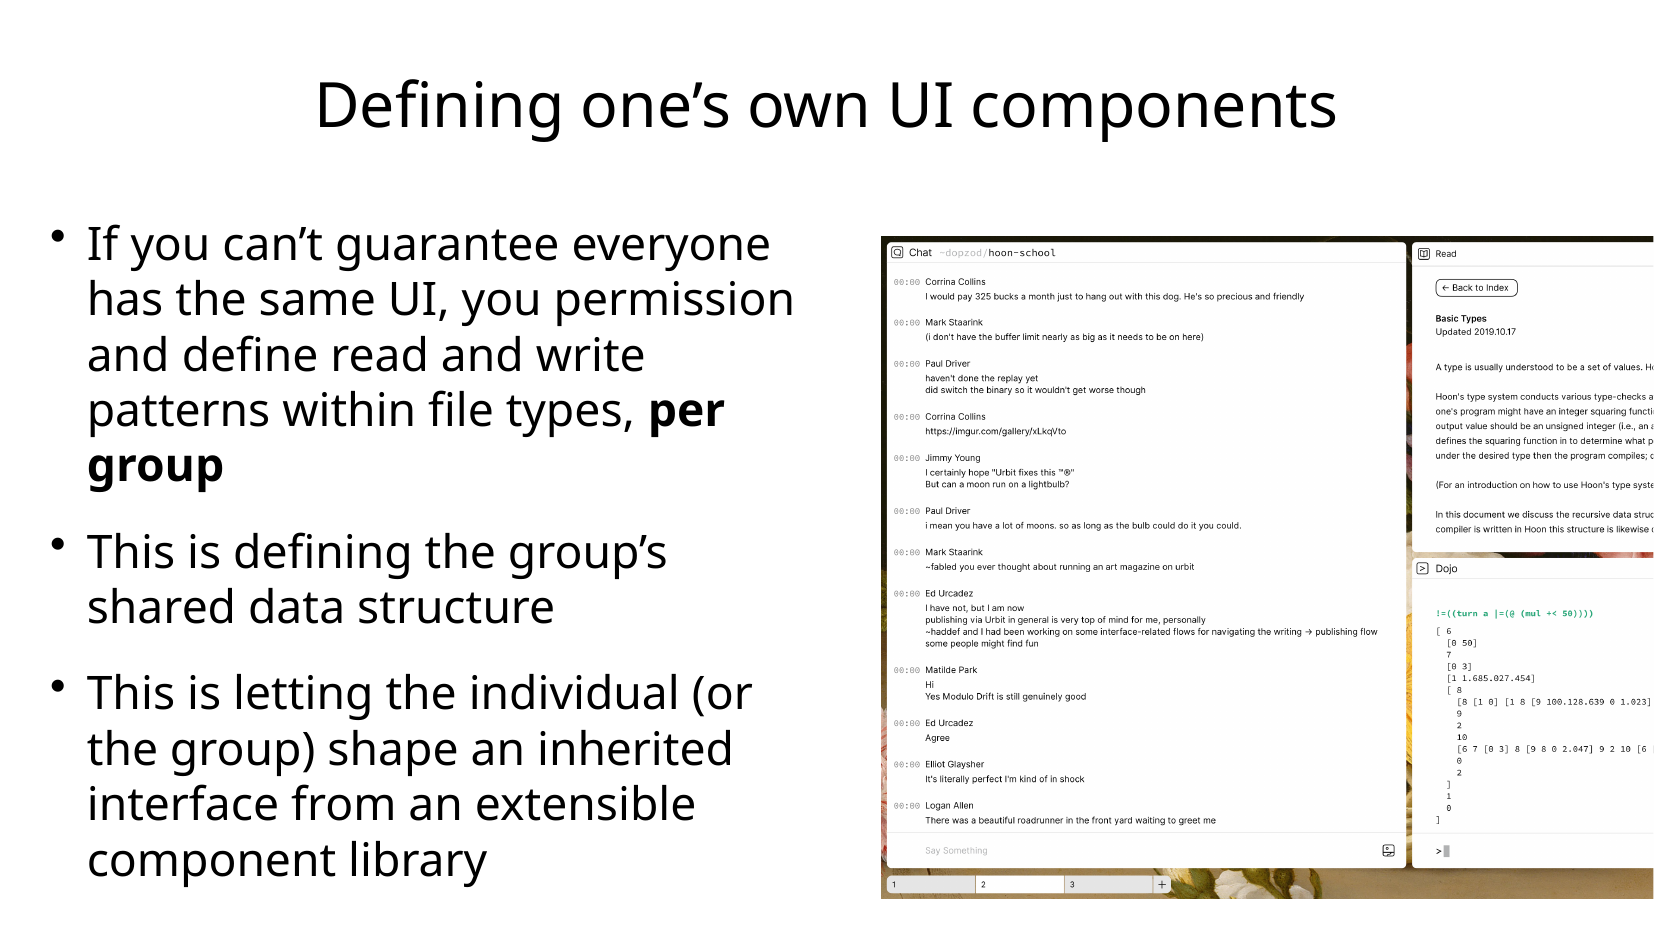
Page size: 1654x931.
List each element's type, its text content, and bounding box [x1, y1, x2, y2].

picture [881, 236, 1654, 899]
title Defining one’s own UI components [0, 0, 1654, 206]
text_box If you can’t guarantee everyone has the same UI, you permission and define read and write patterns within file types, per group This is defining the group’s shared data structure This is letting the individual (or the group) shape an inherited interface from an extensible component library [41, 205, 806, 896]
